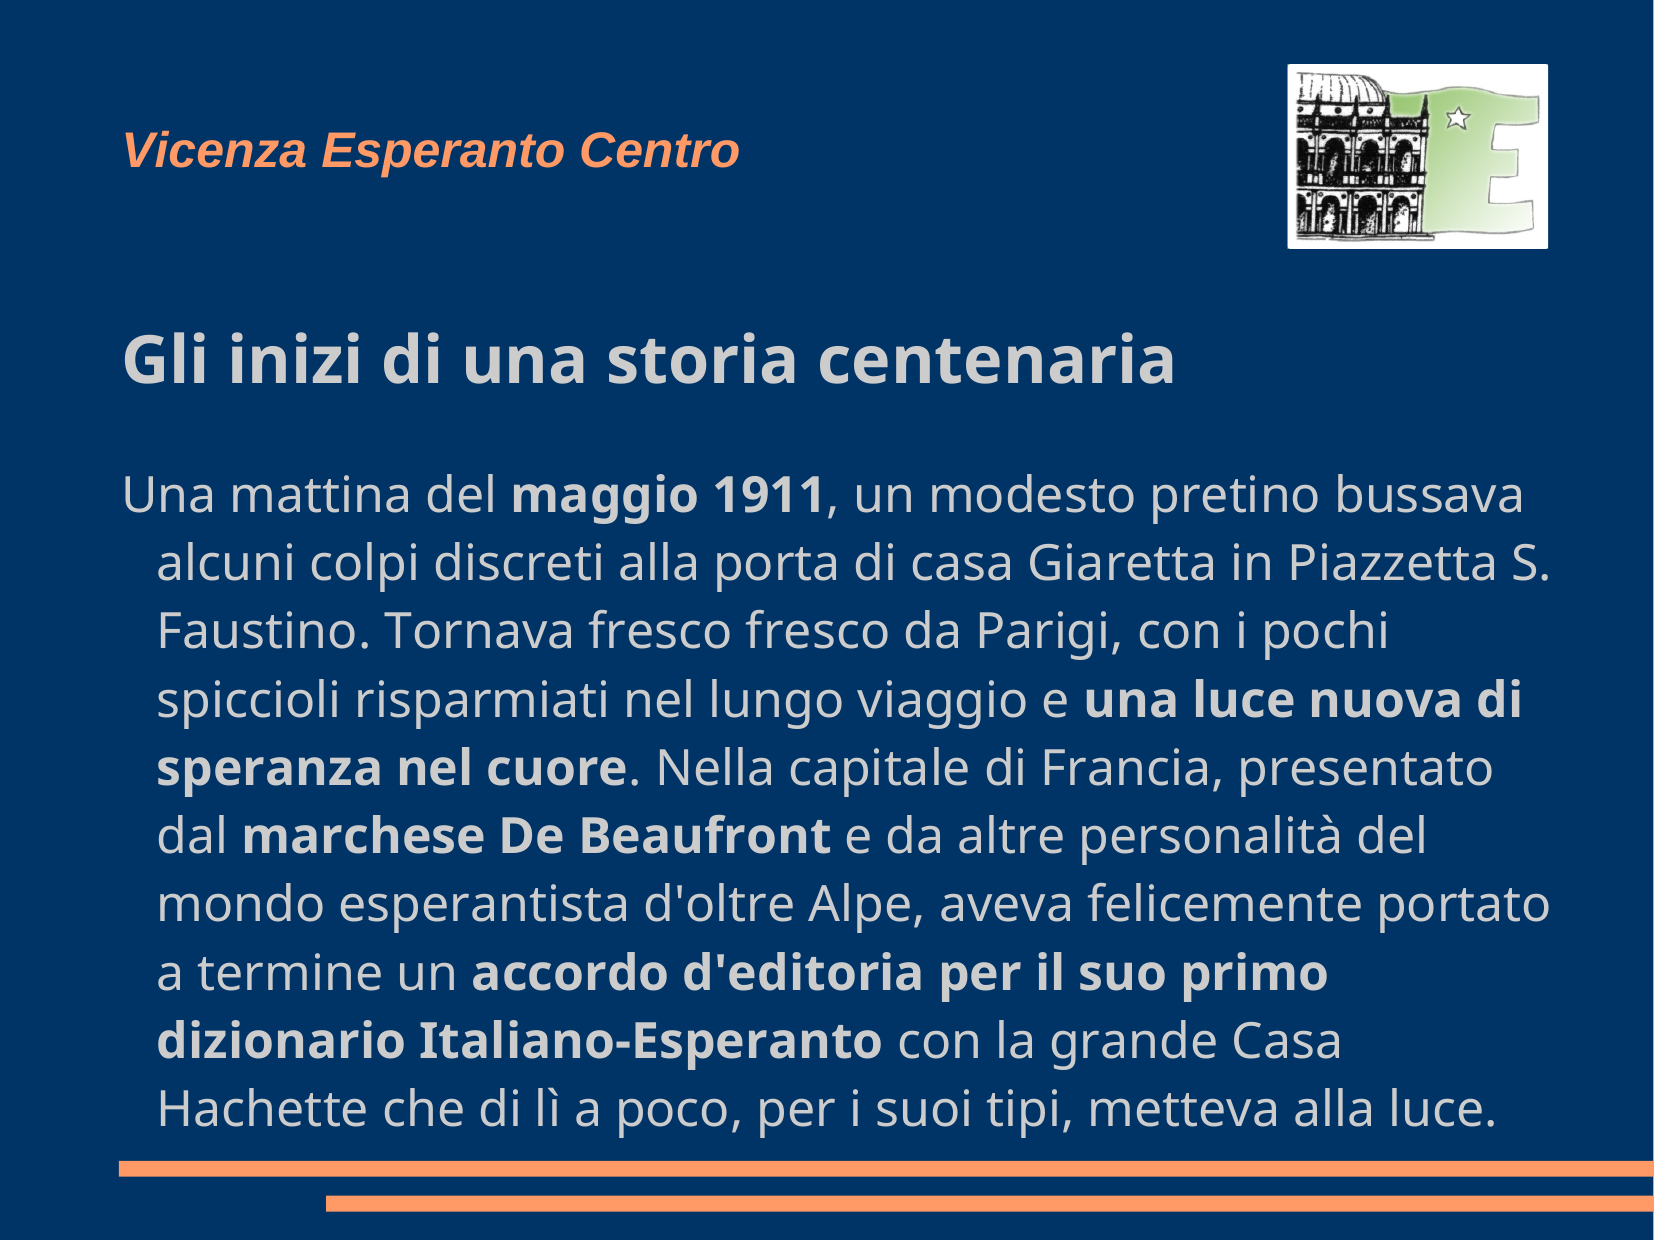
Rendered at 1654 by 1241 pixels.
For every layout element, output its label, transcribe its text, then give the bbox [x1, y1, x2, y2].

picture [1287, 64, 1549, 249]
title Vicenza Esperanto Centro [121, 46, 1534, 254]
subtitle Gli inizi di una storia centenaria Una mattina del maggio 1911, un modesto pretino bussava alcuni colpi discreti alla porta di casa Giaretta in Piazzetta S. Faustino. Tornava fresco fresco da Parigi, con i pochi spiccioli risparmiati nel lungo viaggio e una luce nuova di speranza nel cuore. Nella capitale di Francia, presentato dal marchese De Beaufront e da altre personalità del mondo esperantista d'oltre Alpe, aveva felicemente portato a termine un accordo d'editoria per il suo primo dizionario Italiano-Esperanto con la grande Casa Hachette che di lì a poco, per i suoi tipi, metteva alla luce. [121, 313, 1561, 1141]
